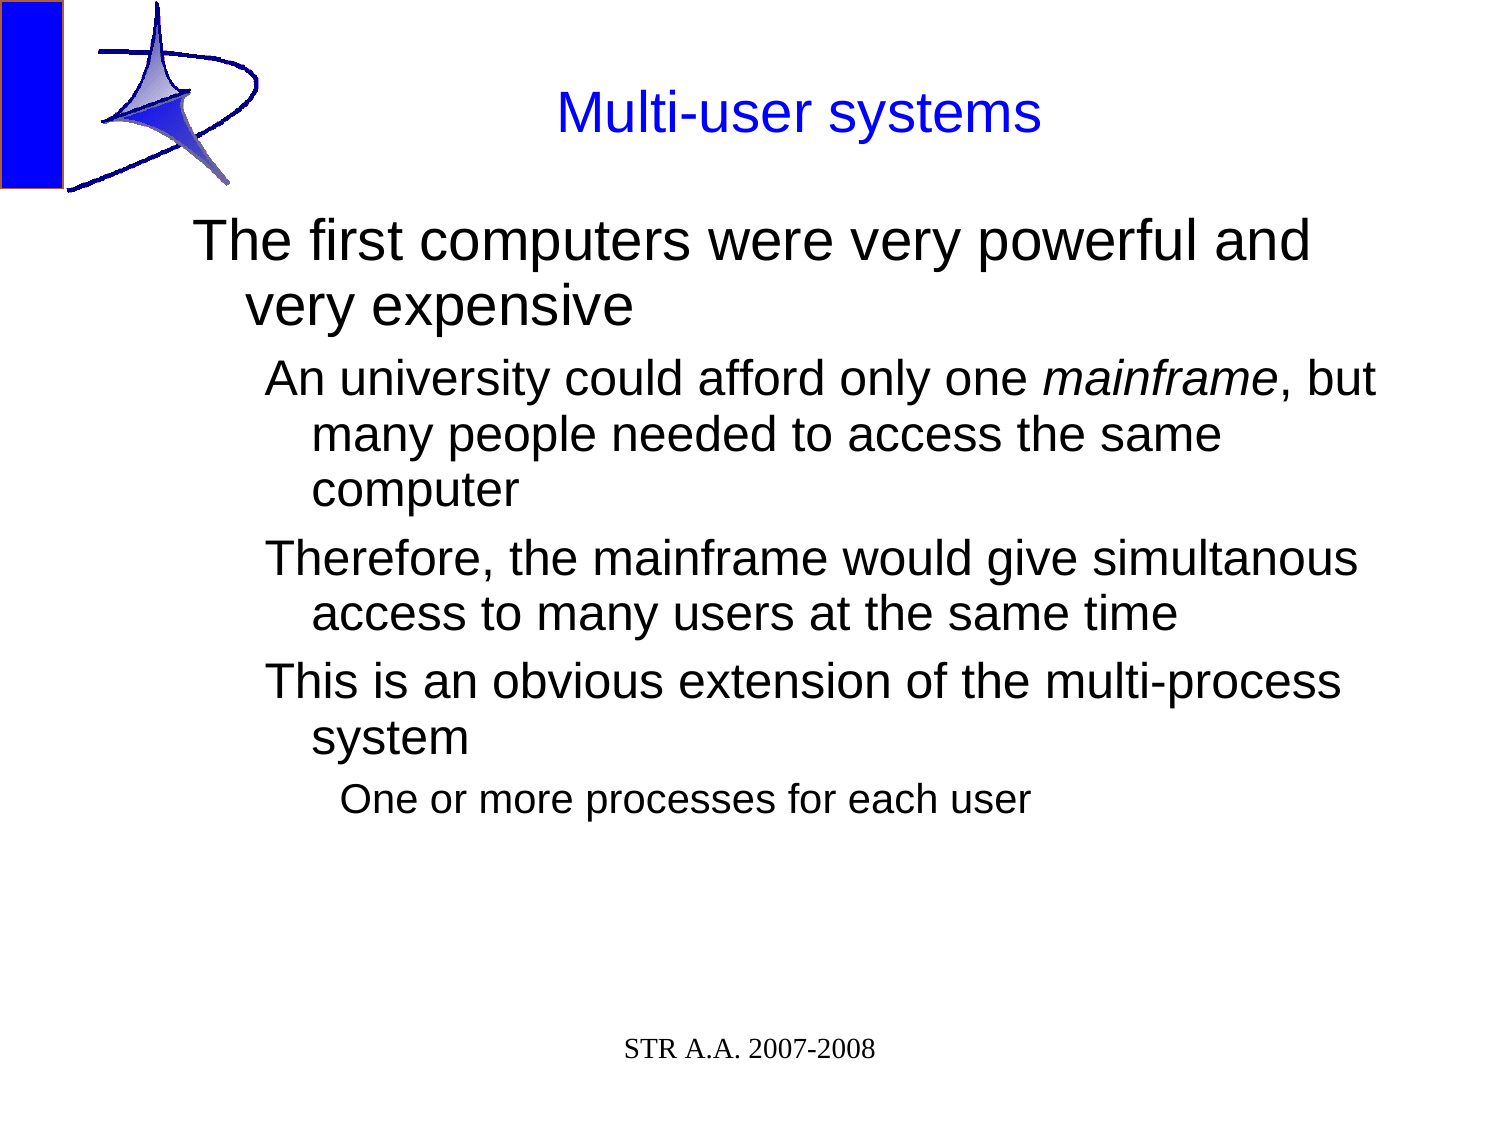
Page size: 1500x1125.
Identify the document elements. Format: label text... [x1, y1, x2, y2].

picture [62, 0, 263, 197]
list The first computers were very powerful and very expensive An university could afford only one mainframe, but many people needed to access the same computer Therefore, the mainframe would give simultanous access to many users at the same time This is an obvious extension of the multi-process system One or more processes for each user [174, 199, 1425, 963]
title Multi-user systems [174, 61, 1425, 164]
